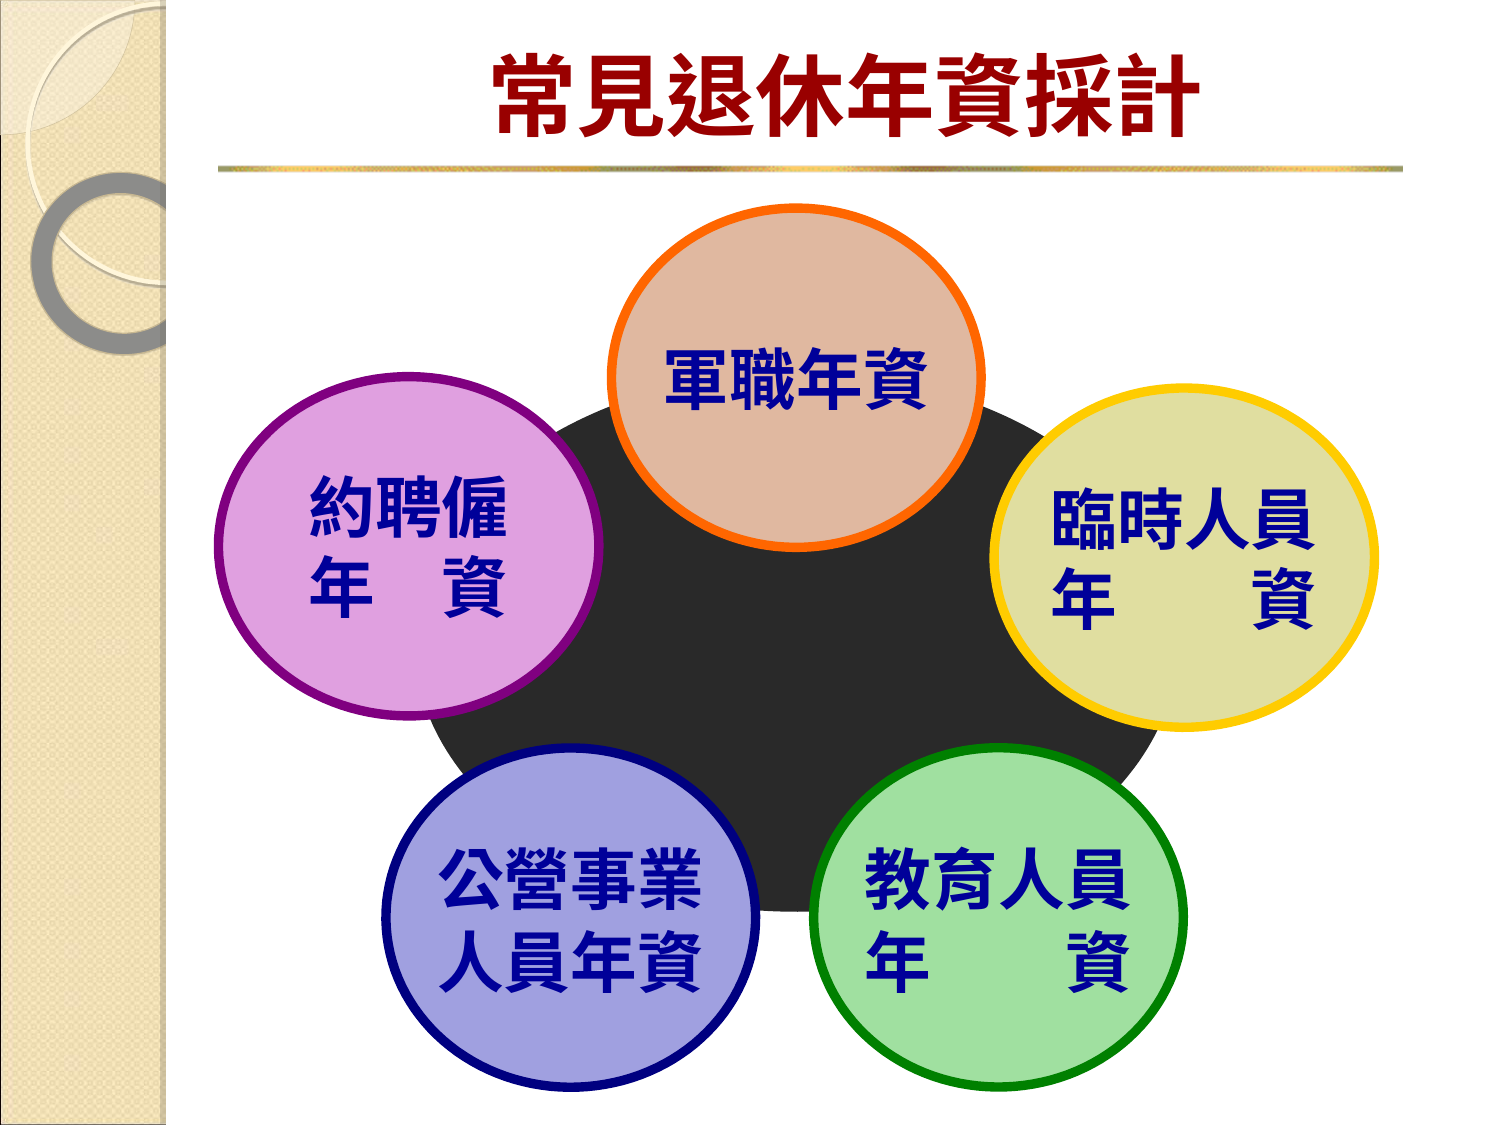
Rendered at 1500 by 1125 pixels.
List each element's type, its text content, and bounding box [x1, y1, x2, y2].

title 常見退休年資採計 [230, 0, 1461, 188]
picture [218, 160, 1403, 181]
text_box 臨時人員 年 資 [994, 388, 1375, 728]
text_box 公營事業 人員年資 [385, 747, 756, 1088]
text_box 約聘僱 年 資 [218, 376, 599, 716]
text_box [428, 404, 1160, 912]
text_box 教育人員 年 資 [813, 747, 1184, 1088]
text_box 軍職年資 [611, 208, 982, 548]
